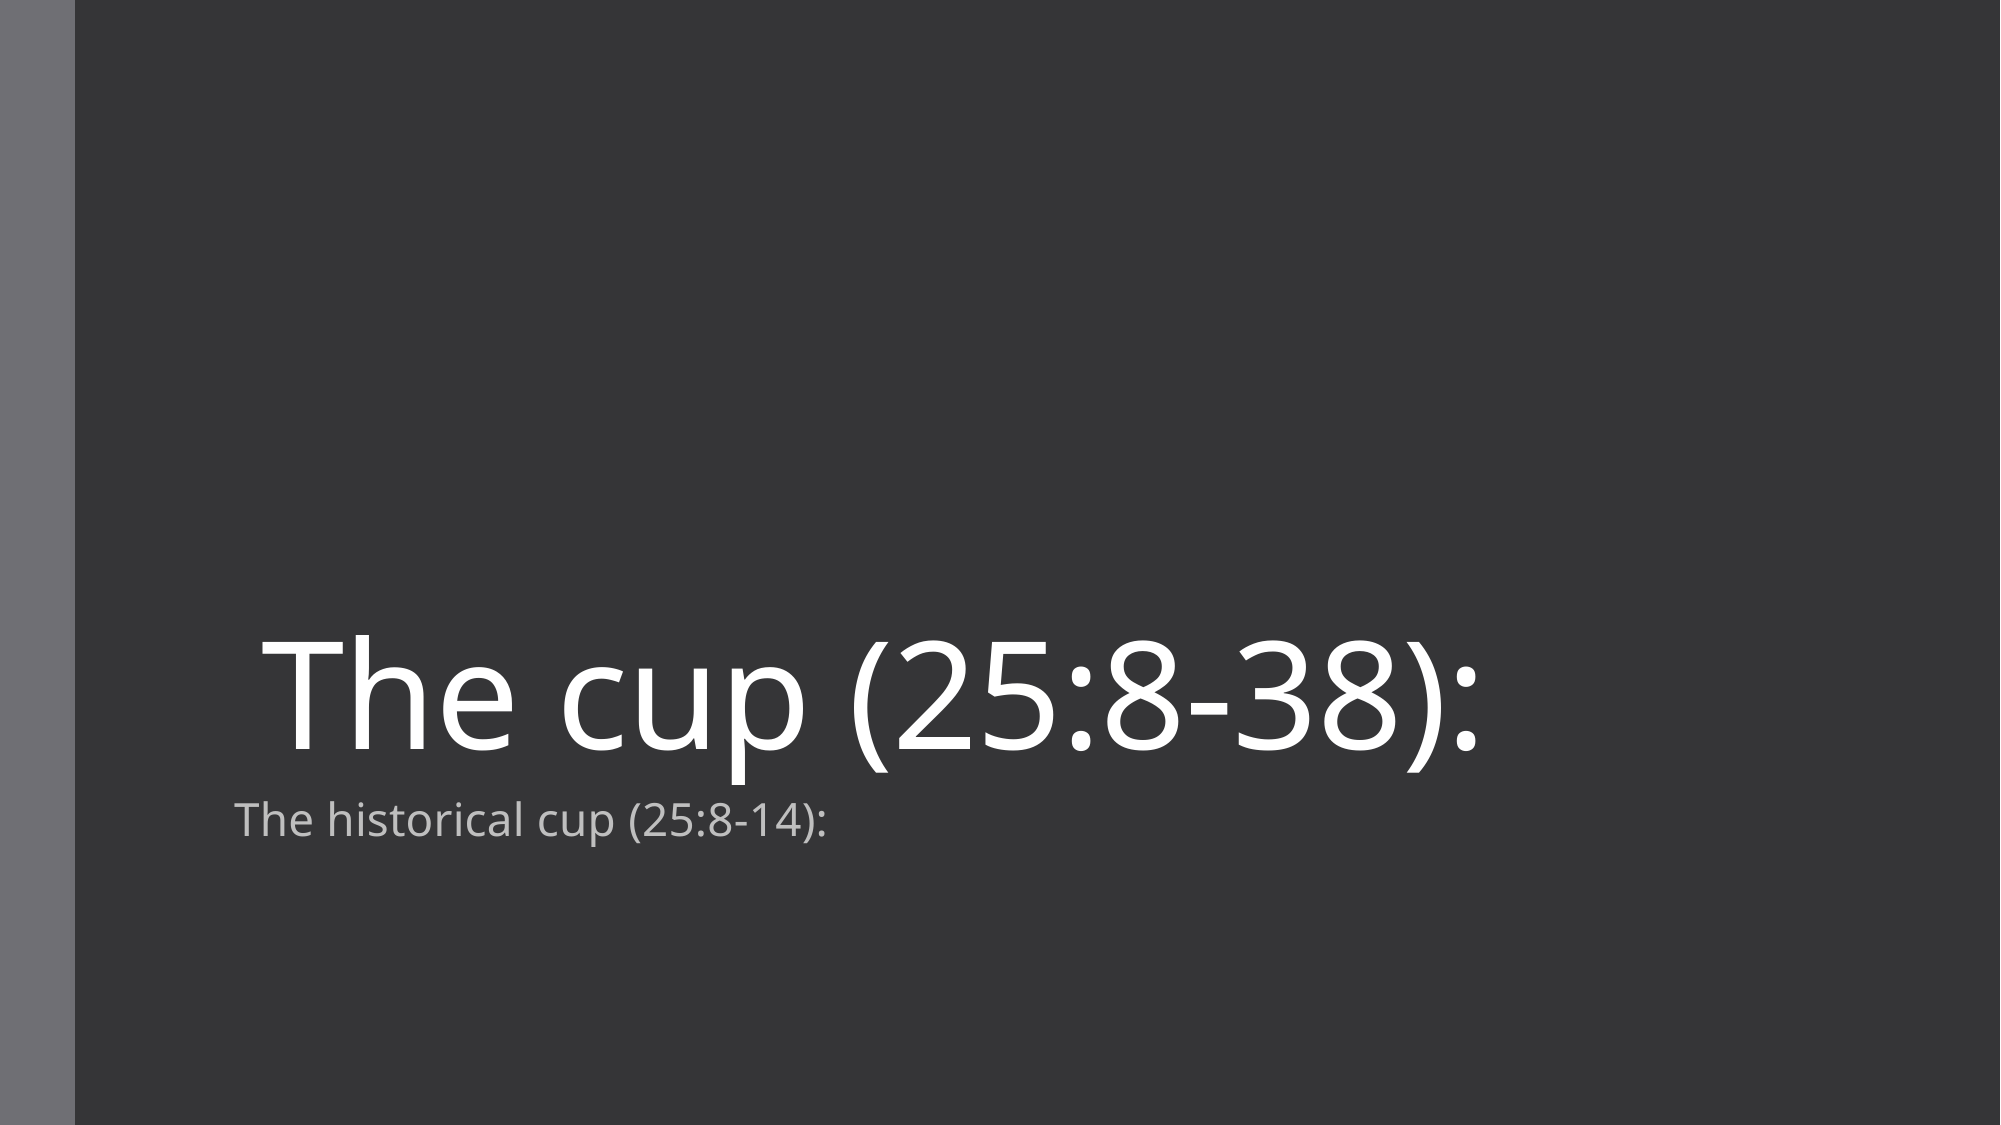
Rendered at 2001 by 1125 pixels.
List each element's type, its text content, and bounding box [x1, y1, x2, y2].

subtitle The historical cup (25:8-14): [206, 787, 1752, 1066]
title The cup (25:8-38): [206, 124, 1752, 787]
